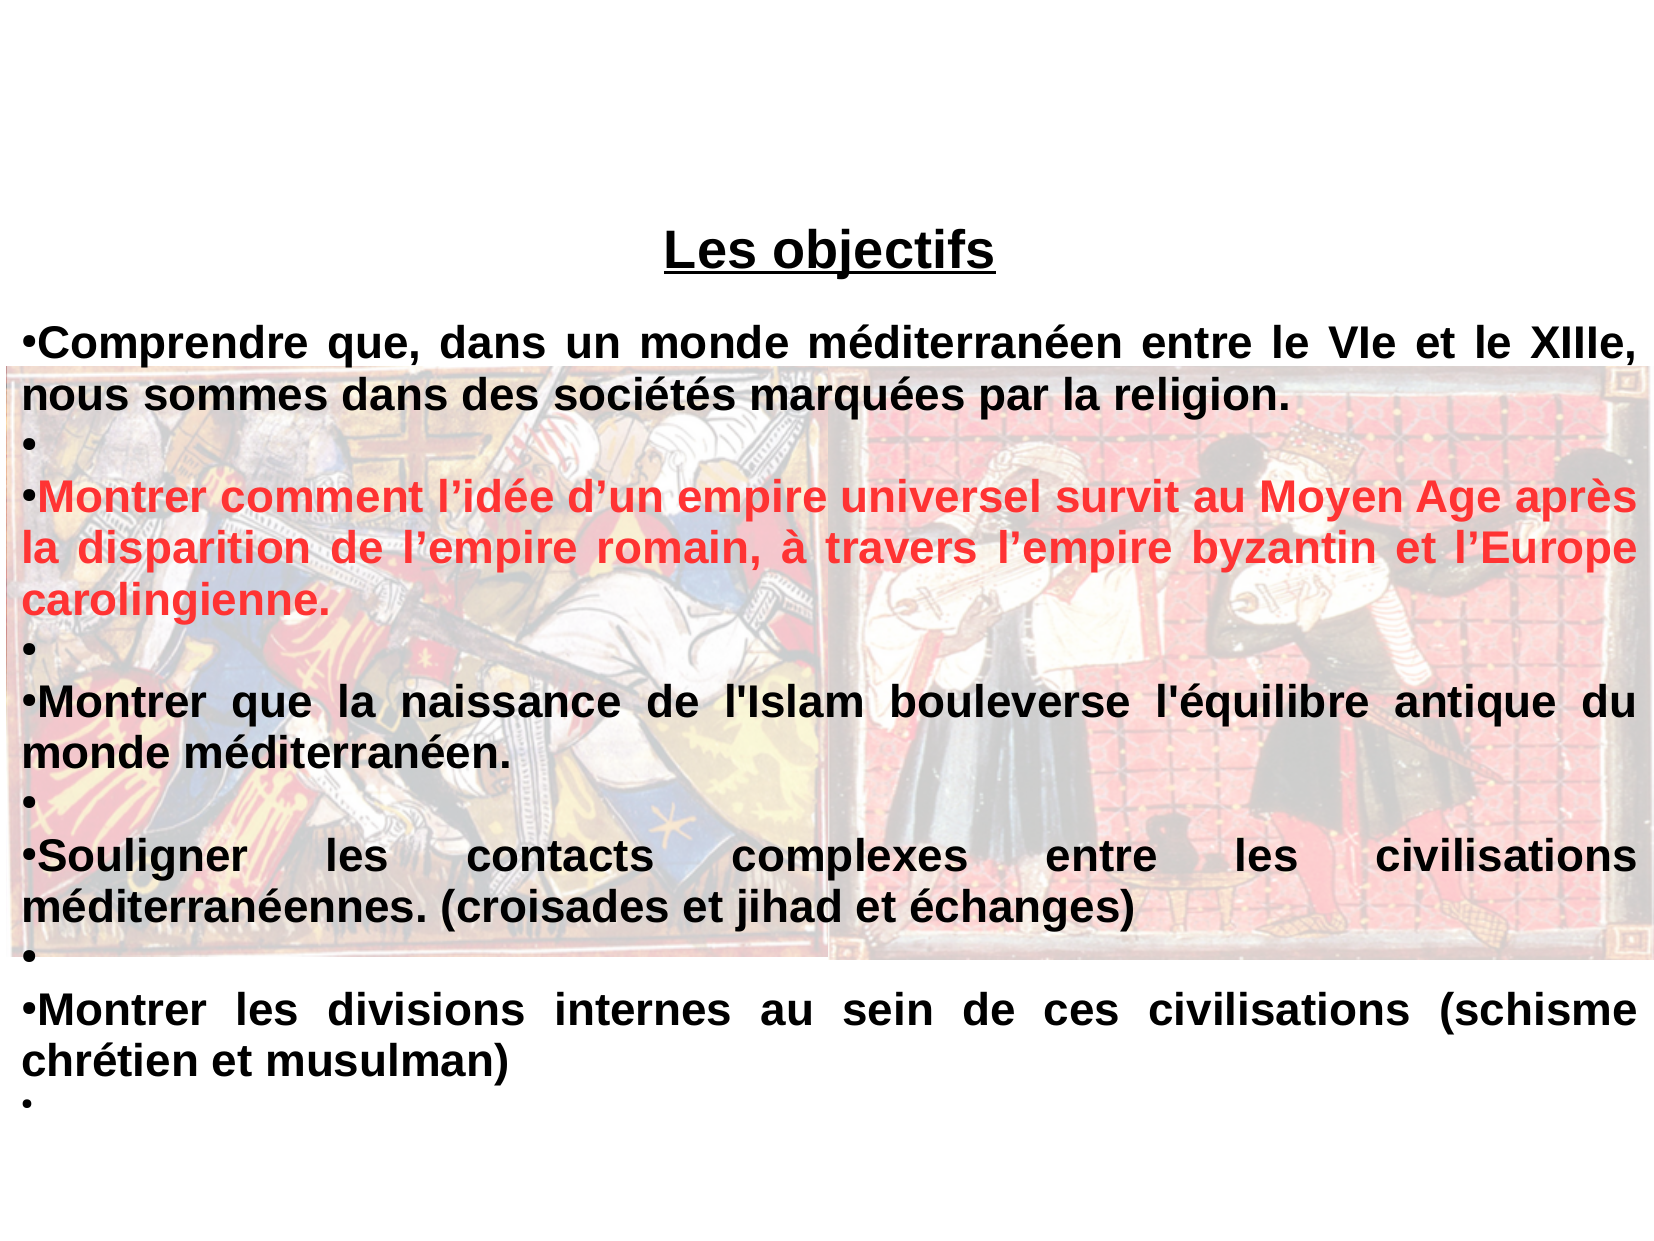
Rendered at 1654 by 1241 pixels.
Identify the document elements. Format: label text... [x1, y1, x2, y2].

text_box Les objectifs Comprendre que, dans un monde méditerranéen entre le VIe et le XIIIe, nous sommes dans des sociétés marquées par la religion. Montrer comment l’idée d’un empire universel survit au Moyen Age après la disparition de l’empire romain, à travers l’empire byzantin et l’Europe carolingienne. Montrer que la naissance de l'Islam bouleverse l'équilibre antique du monde méditerranéen. Souligner les contacts complexes entre les civilisations méditerranéennes. (croisades et jihad et échanges) Montrer les divisions internes au sein de ces civilisations (schisme chrétien et musulman) [6, 174, 1654, 1131]
